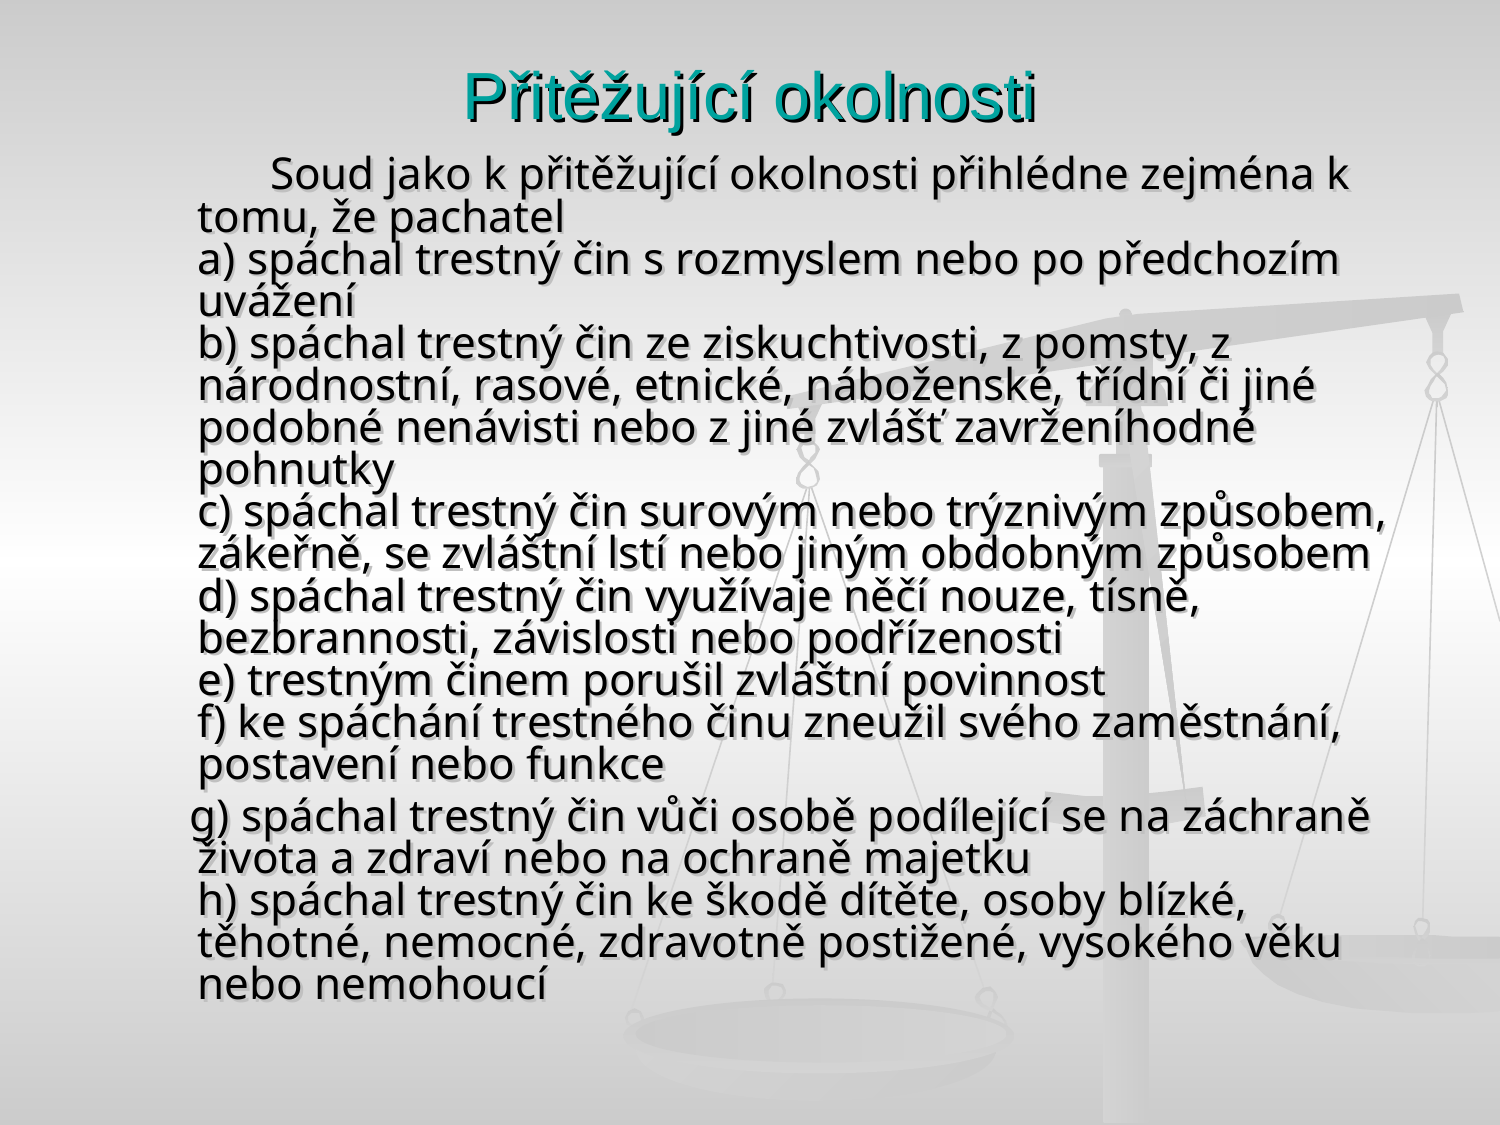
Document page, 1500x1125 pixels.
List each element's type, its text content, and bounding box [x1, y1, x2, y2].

title Přitěžující okolnosti [75, 45, 1426, 138]
list Soud jako k přitěžující okolnosti přihlédne zejména k tomu, že pachatel a) spáchal trestný čin s rozmyslem nebo po předchozím uvážení b) spáchal trestný čin ze ziskuchtivosti, z pomsty, z národnostní, rasové, etnické, náboženské, třídní či jiné podobné nenávisti nebo z jiné zvlášť zavrženíhodné pohnutky c) spáchal trestný čin surovým nebo trýznivým způsobem, zákeřně, se zvláštní lstí nebo jiným obdobným způsobem d) spáchal trestný čin využívaje něčí nouze, tísně, bezbrannosti, závislosti nebo podřízenosti e) trestným činem porušil zvláštní povinnost f) ke spáchání trestného činu zneužil svého zaměstnání, postavení nebo funkce g) spáchal trestný čin vůči osobě podílející se na záchraně života a zdraví nebo na ochraně majetku h) spáchal trestný čin ke škodě dítěte, osoby blízké, těhotné, nemocné, zdravotně postižené, vysokého věku nebo nemohoucí [75, 148, 1426, 1106]
